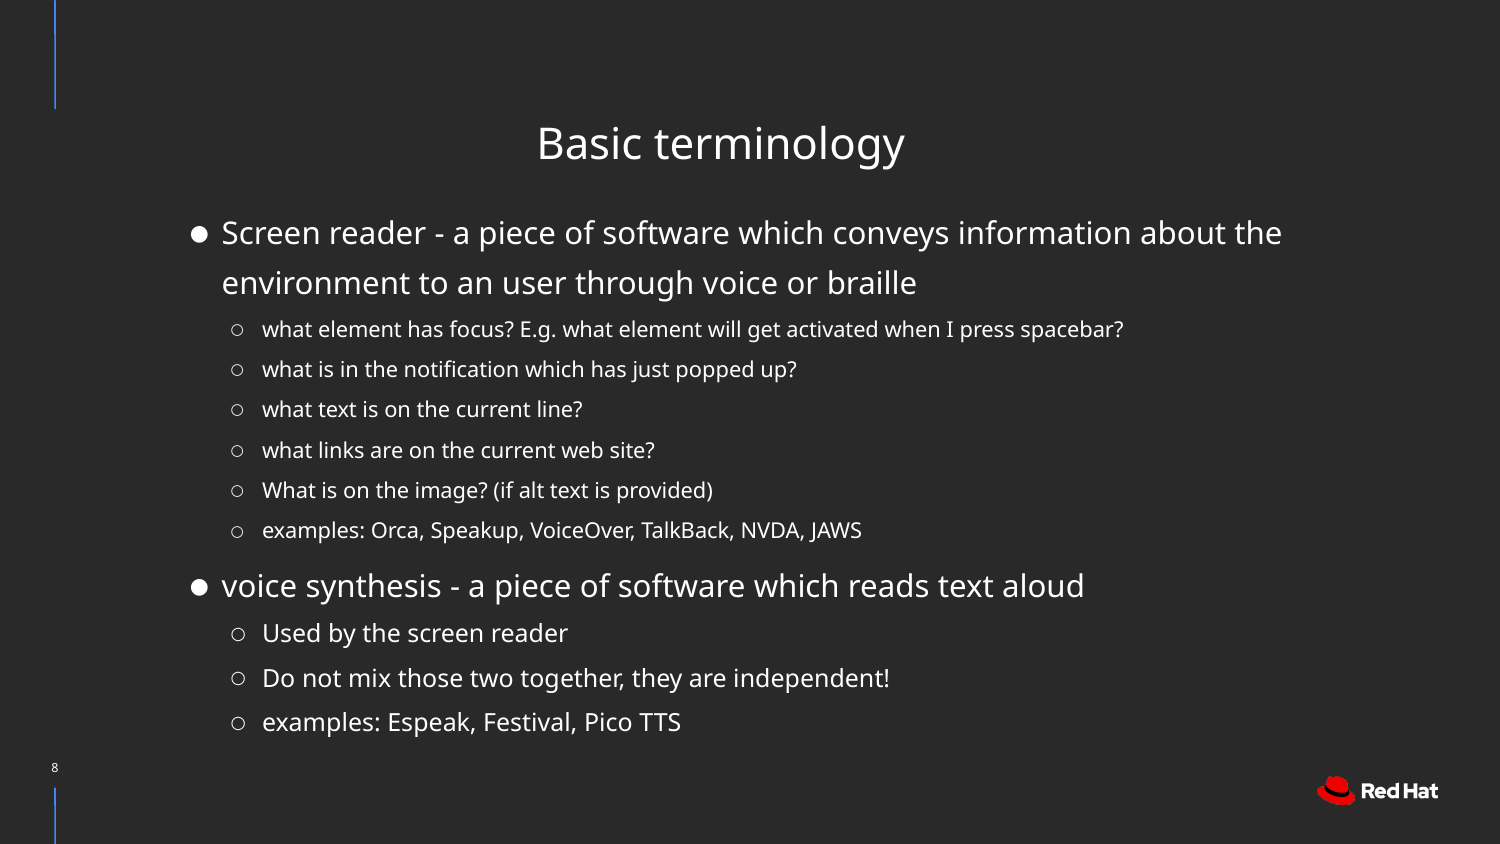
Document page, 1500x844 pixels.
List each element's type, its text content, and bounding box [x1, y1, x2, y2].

slide_number <číslo> [10, 759, 101, 777]
list Screen reader - a piece of software which conveys information about the environment to an user through voice or braille what element has focus? E.g. what element will get activated when I press spacebar? what is in the notification which has just popped up? what text is on the current line? what links are on the current web site? What is on the image? (if alt text is provided) examples: Orca, Speakup, VoiceOver, TalkBack, NVDA, JAWS voice synthesis - a piece of software which reads text aloud Used by the screen reader Do not mix those two together, they are independent! examples: Espeak, Festival, Pico TTS [176, 200, 1322, 740]
title Basic terminology [79, 85, 1362, 154]
picture [1317, 776, 1438, 805]
